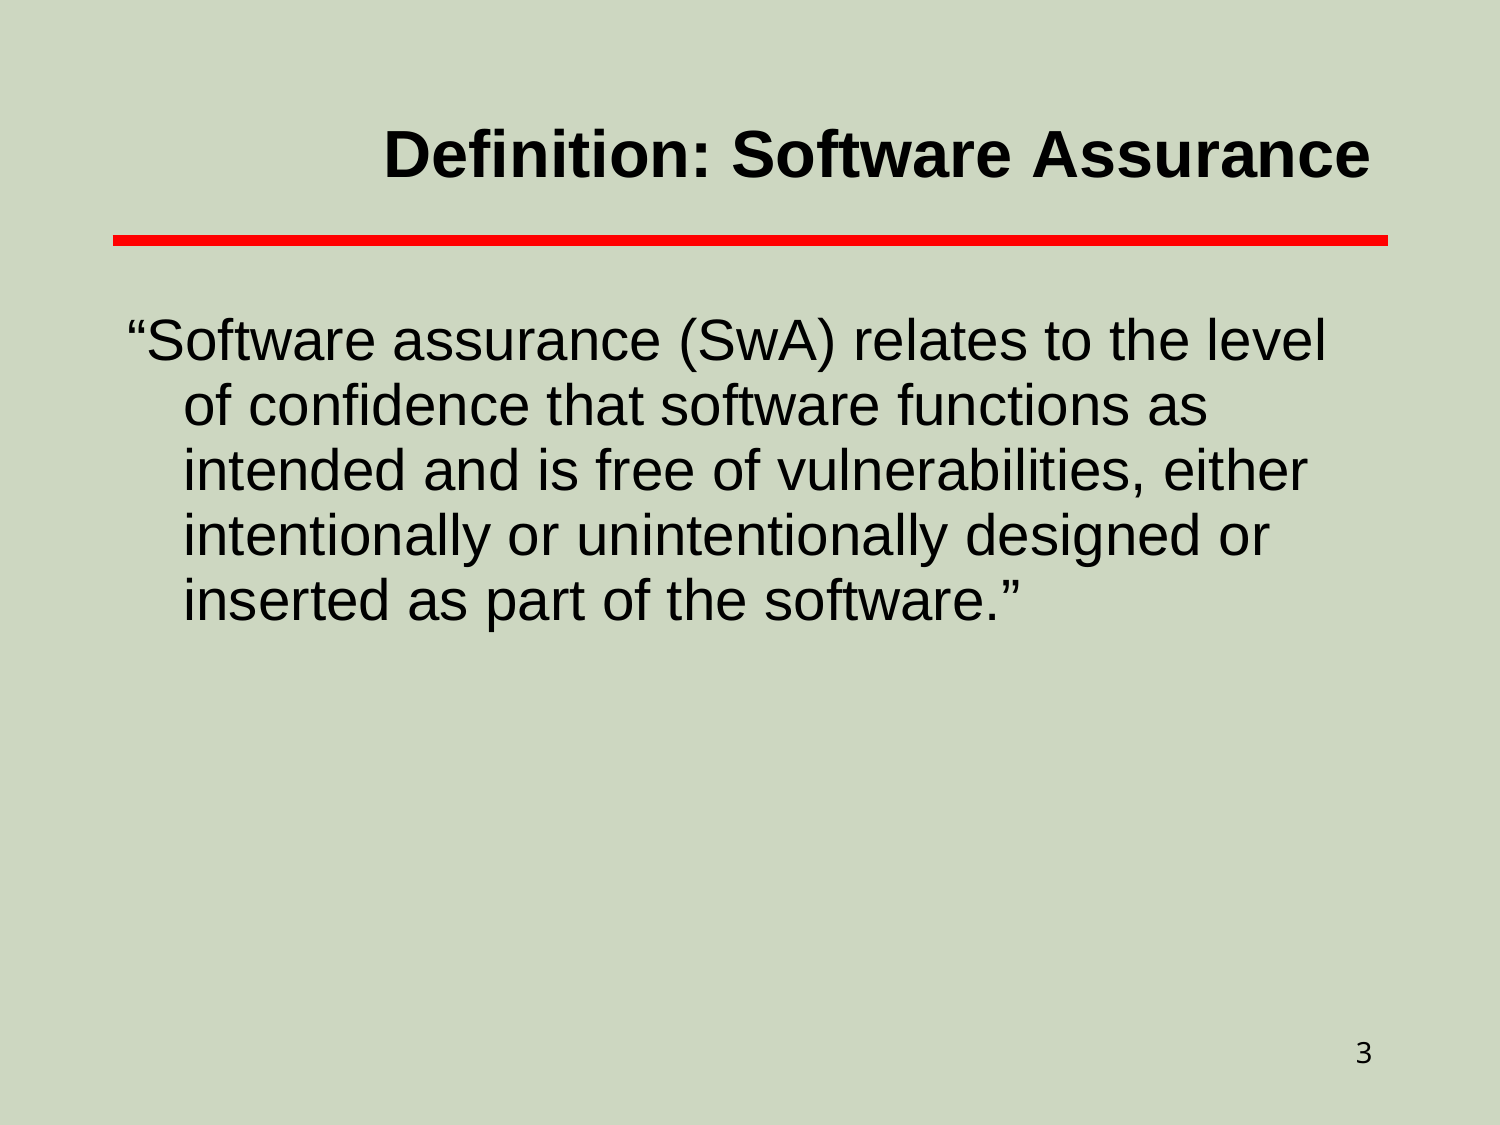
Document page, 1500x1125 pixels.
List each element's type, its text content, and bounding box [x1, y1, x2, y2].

list “Software assurance (SwA) relates to the level of confidence that software functions as intended and is free of vulnerabilities, either intentionally or unintentionally designed or inserted as part of the software.” [112, 299, 1388, 1000]
title Definition: Software Assurance [337, 85, 1388, 224]
